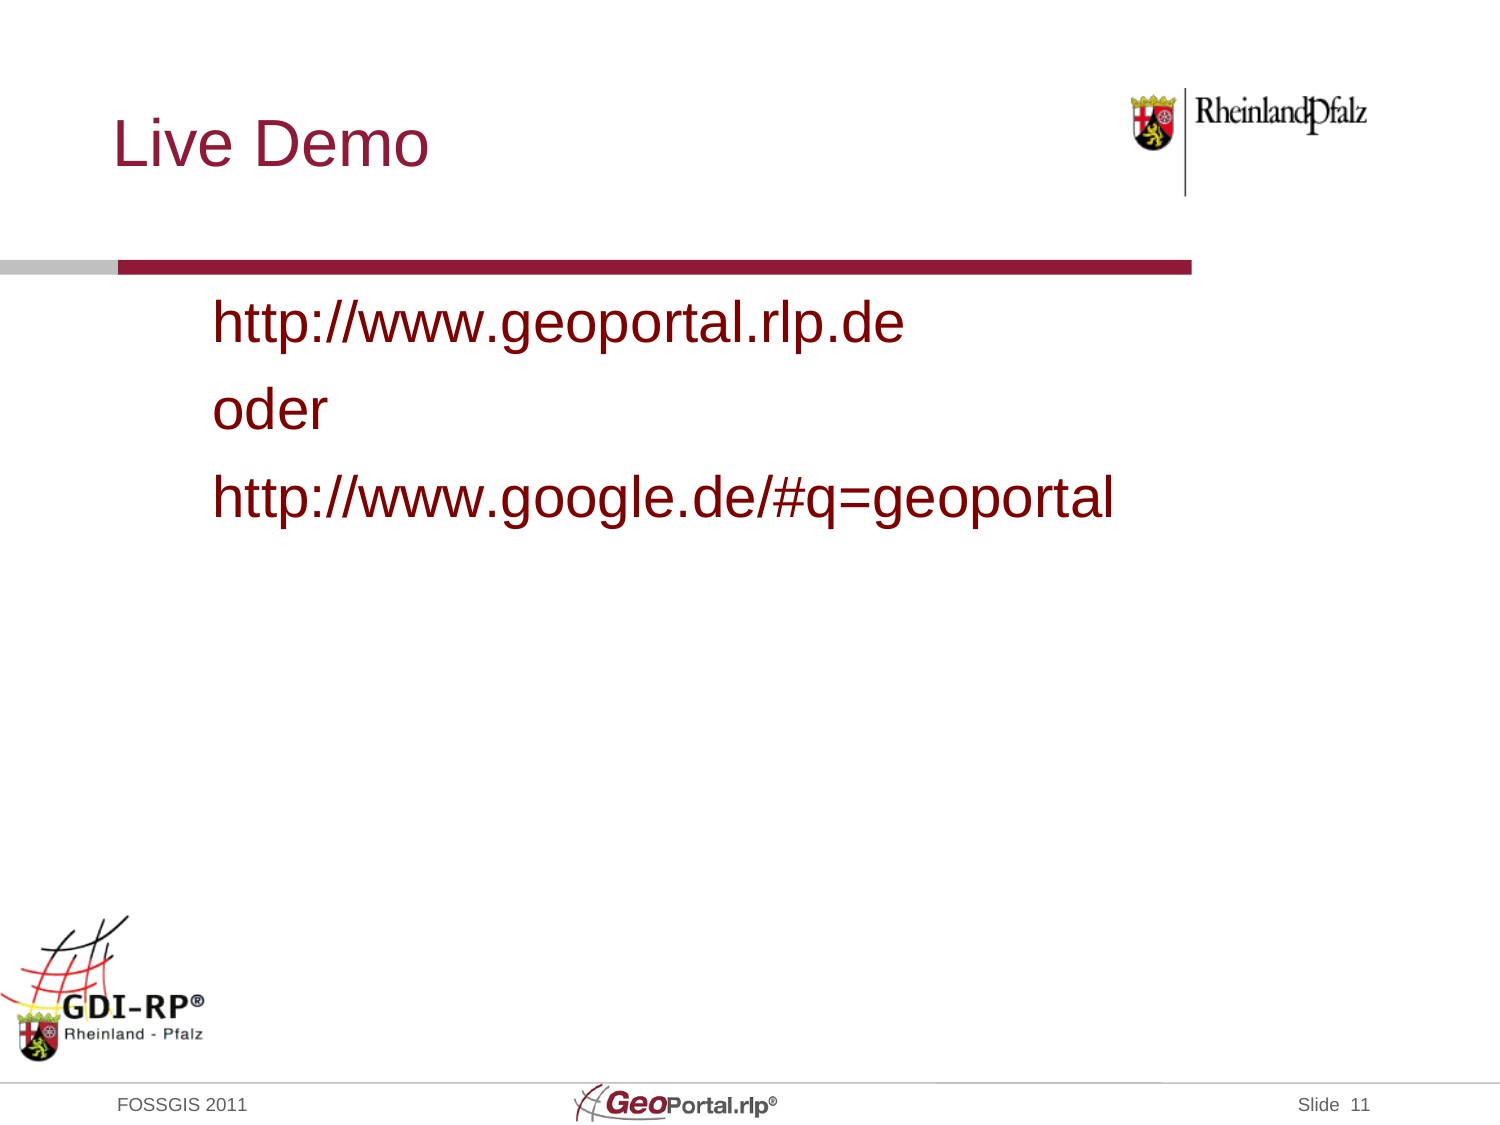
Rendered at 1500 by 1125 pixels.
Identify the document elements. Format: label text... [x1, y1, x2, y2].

picture [0, 915, 207, 1063]
title Live Demo [112, 63, 1071, 224]
picture [1131, 88, 1447, 198]
list http://www.geoportal.rlp.de oder http://www.google.de/#q=geoportal [212, 295, 1196, 1125]
